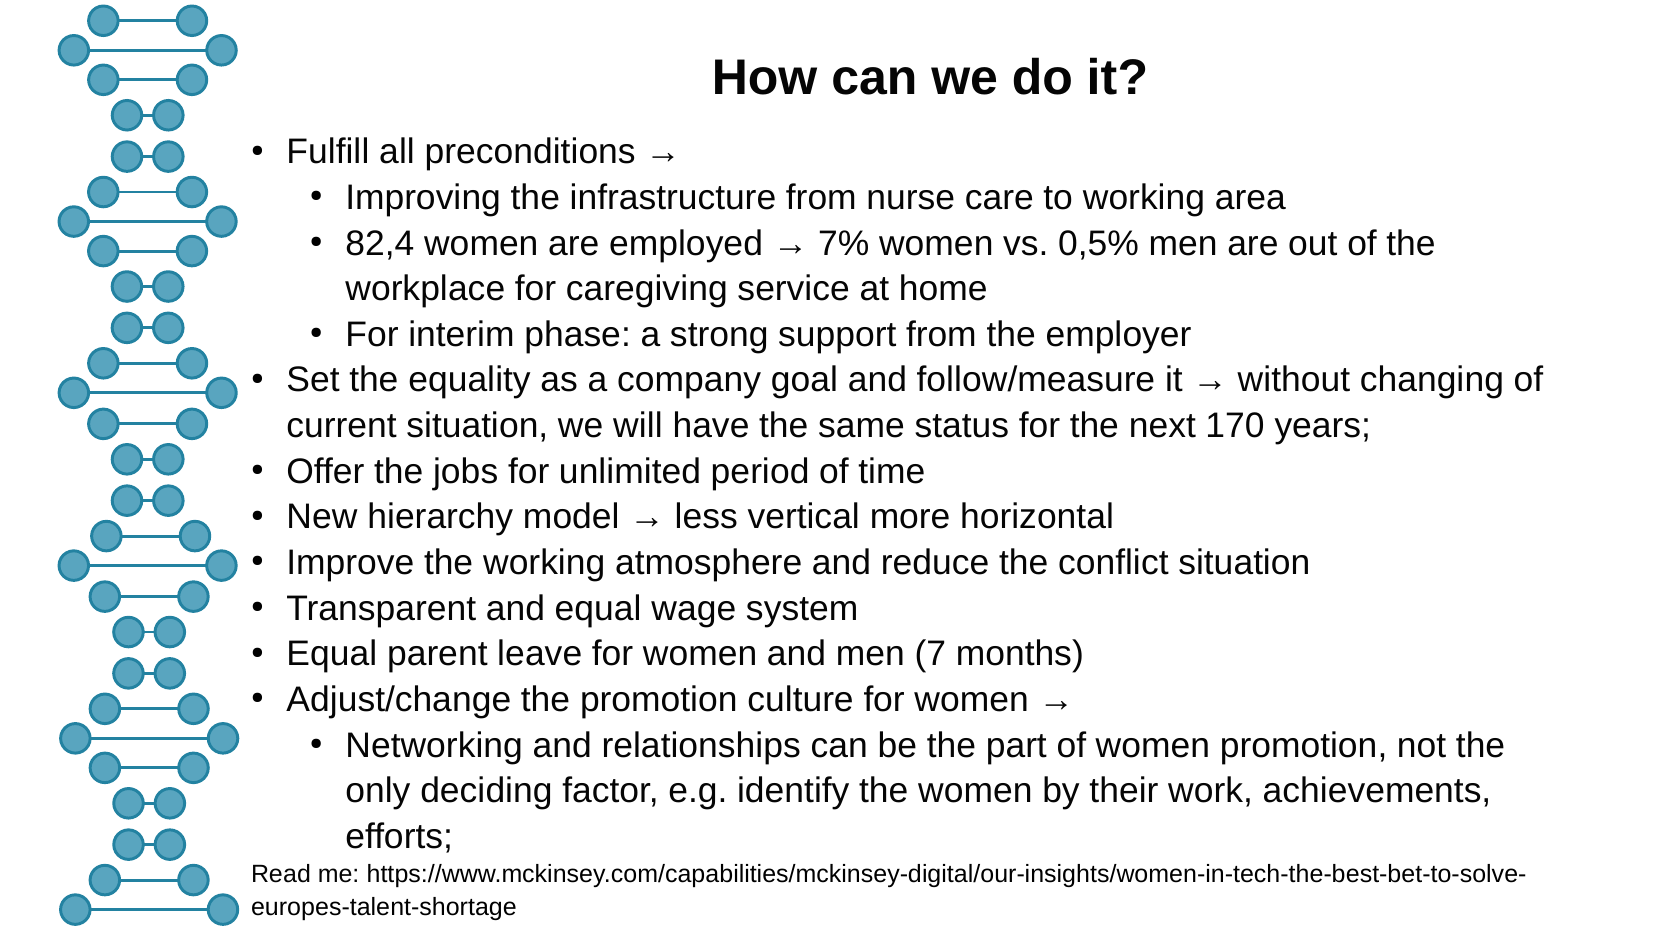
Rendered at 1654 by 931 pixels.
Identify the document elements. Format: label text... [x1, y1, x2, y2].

text_box Fulfill all preconditions → Improving the infrastructure from nurse care to working area 82,4 women are employed → 7% women vs. 0,5% men are out of the workplace for caregiving service at home For interim phase: a strong support from the employer Set the equality as a company goal and follow/measure it → without changing of current situation, we will have the same status for the next 170 years; Offer the jobs for unlimited period of time New hierarchy model → less vertical more horizontal Improve the working atmosphere and reduce the conflict situation Transparent and equal wage system Equal parent leave for women and men (7 months) Adjust/change the promotion culture for women → Networking and relationships can be the part of women promotion, not the only deciding factor, e.g. identify the women by their work, achievements, efforts; Read me: https://www.mckinsey.com/capabilities/mckinsey-digital/our-insights/women-in-tech-the-best-bet-to-solve-europes-talent-shortage [236, 118, 1565, 916]
title How can we do it? [265, 35, 1595, 119]
